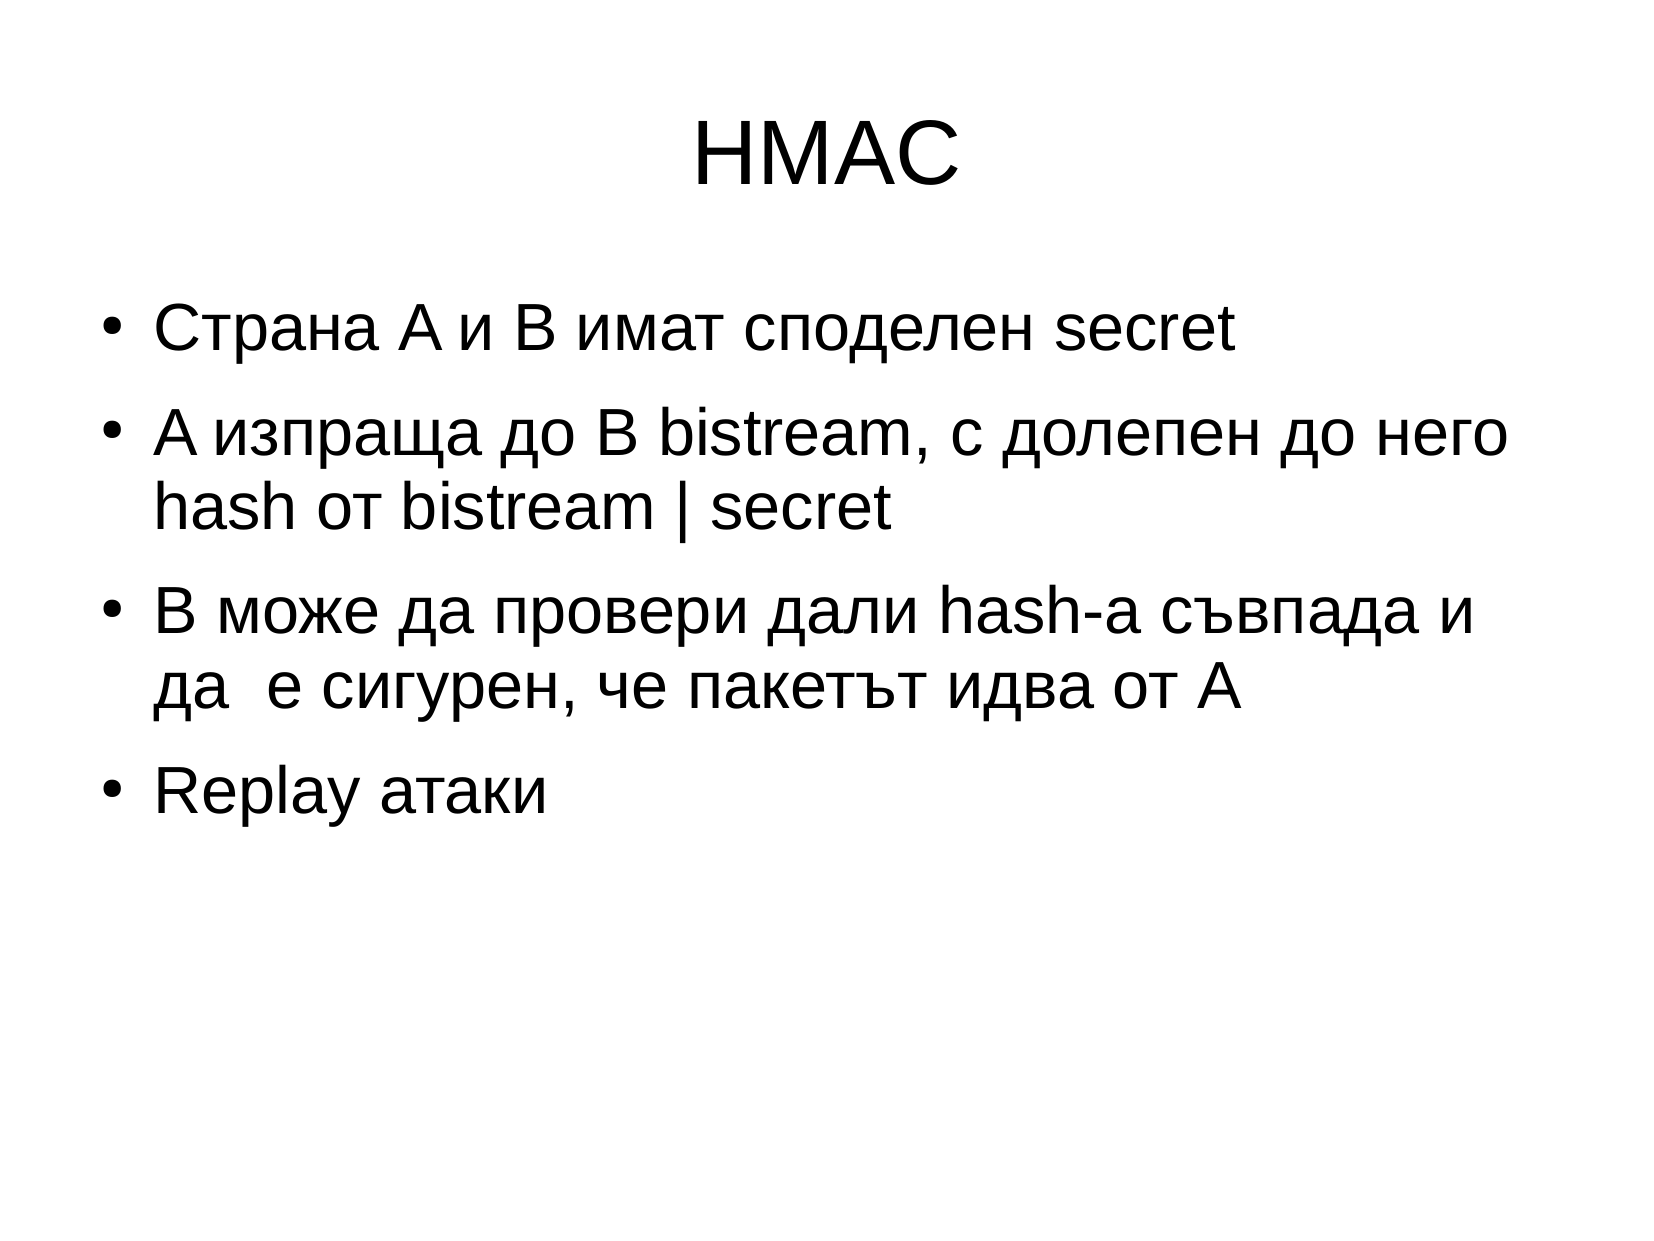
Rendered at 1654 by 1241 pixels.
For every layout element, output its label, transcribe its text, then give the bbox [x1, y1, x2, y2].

title HMAC [82, 56, 1571, 250]
list Страна A и B имат споделен secret A изпраща до B bistream, с долепен до него hash от bistream | secret B може да провери дали hash-а съвпада и да е сигурен, че пакетът идва от A Replay атаки [82, 290, 1571, 1109]
